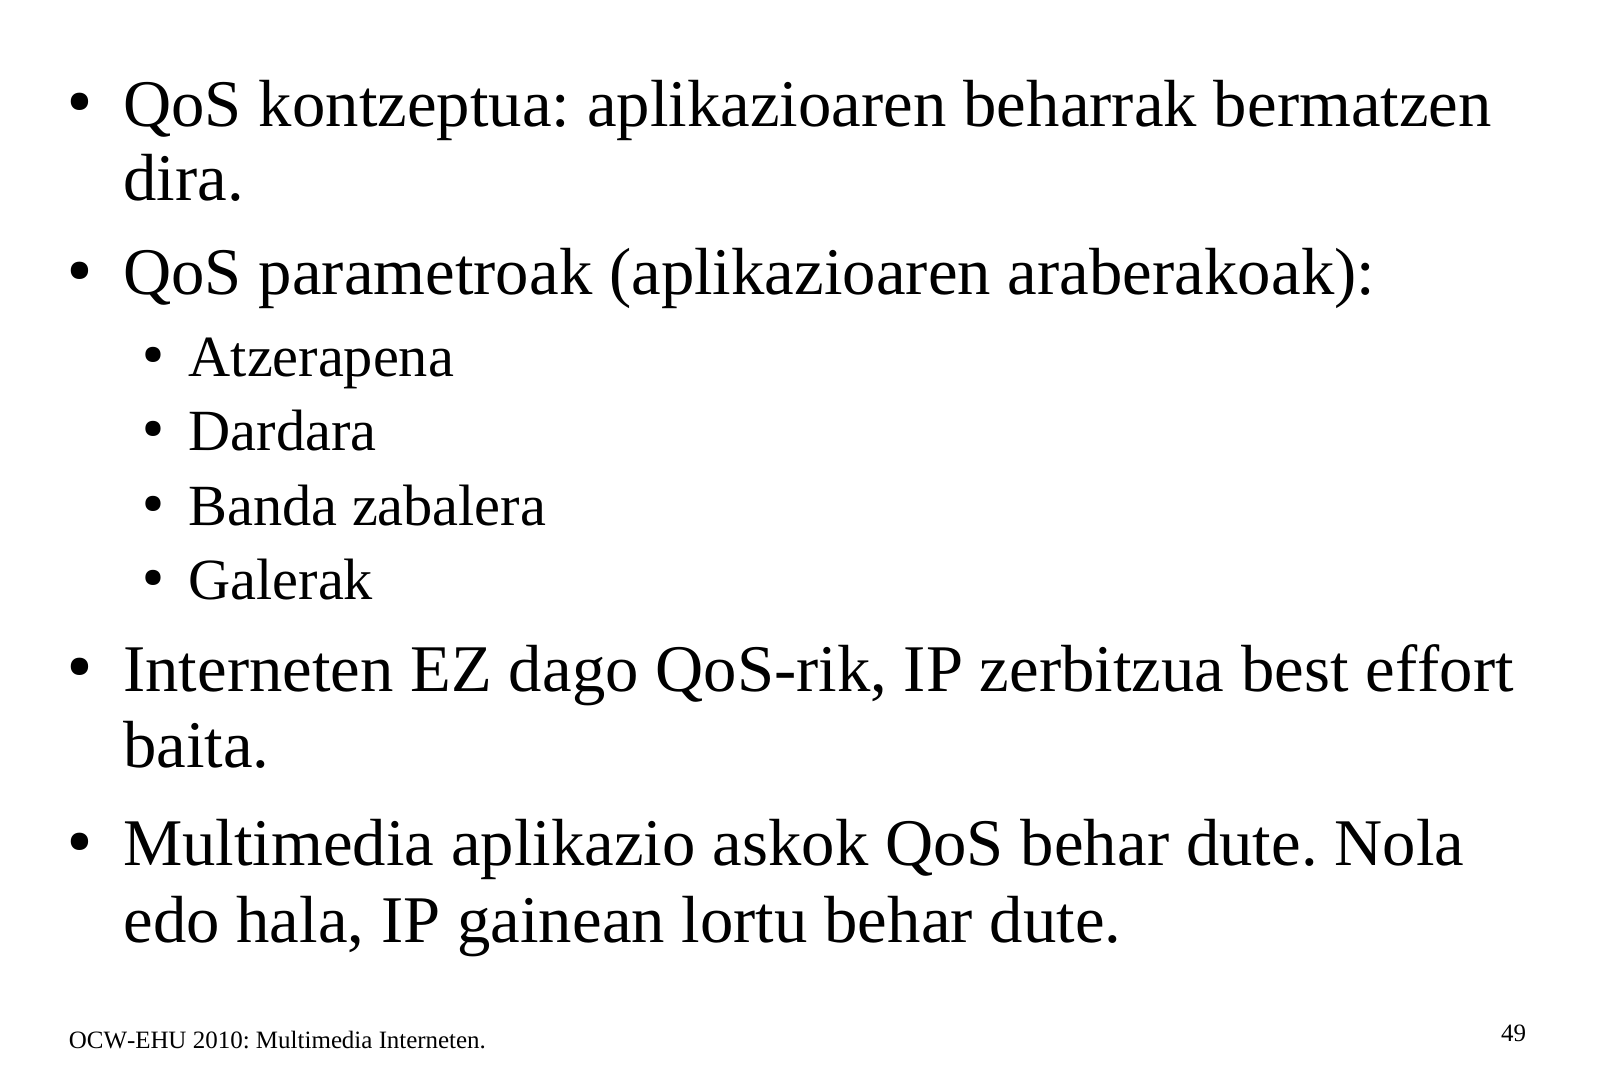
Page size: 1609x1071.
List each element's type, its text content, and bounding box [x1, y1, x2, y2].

list QoS kontzeptua: aplikazioaren beharrak bermatzen dira. QoS parametroak (aplikazioaren araberakoak): Atzerapena Dardara Banda zabalera Galerak Interneten EZ dago QoS-rik, IP zerbitzua best effort baita. Multimedia aplikazio askok QoS behar dute. Nola edo hala, IP gainean lortu behar dute. [52, 59, 1565, 965]
